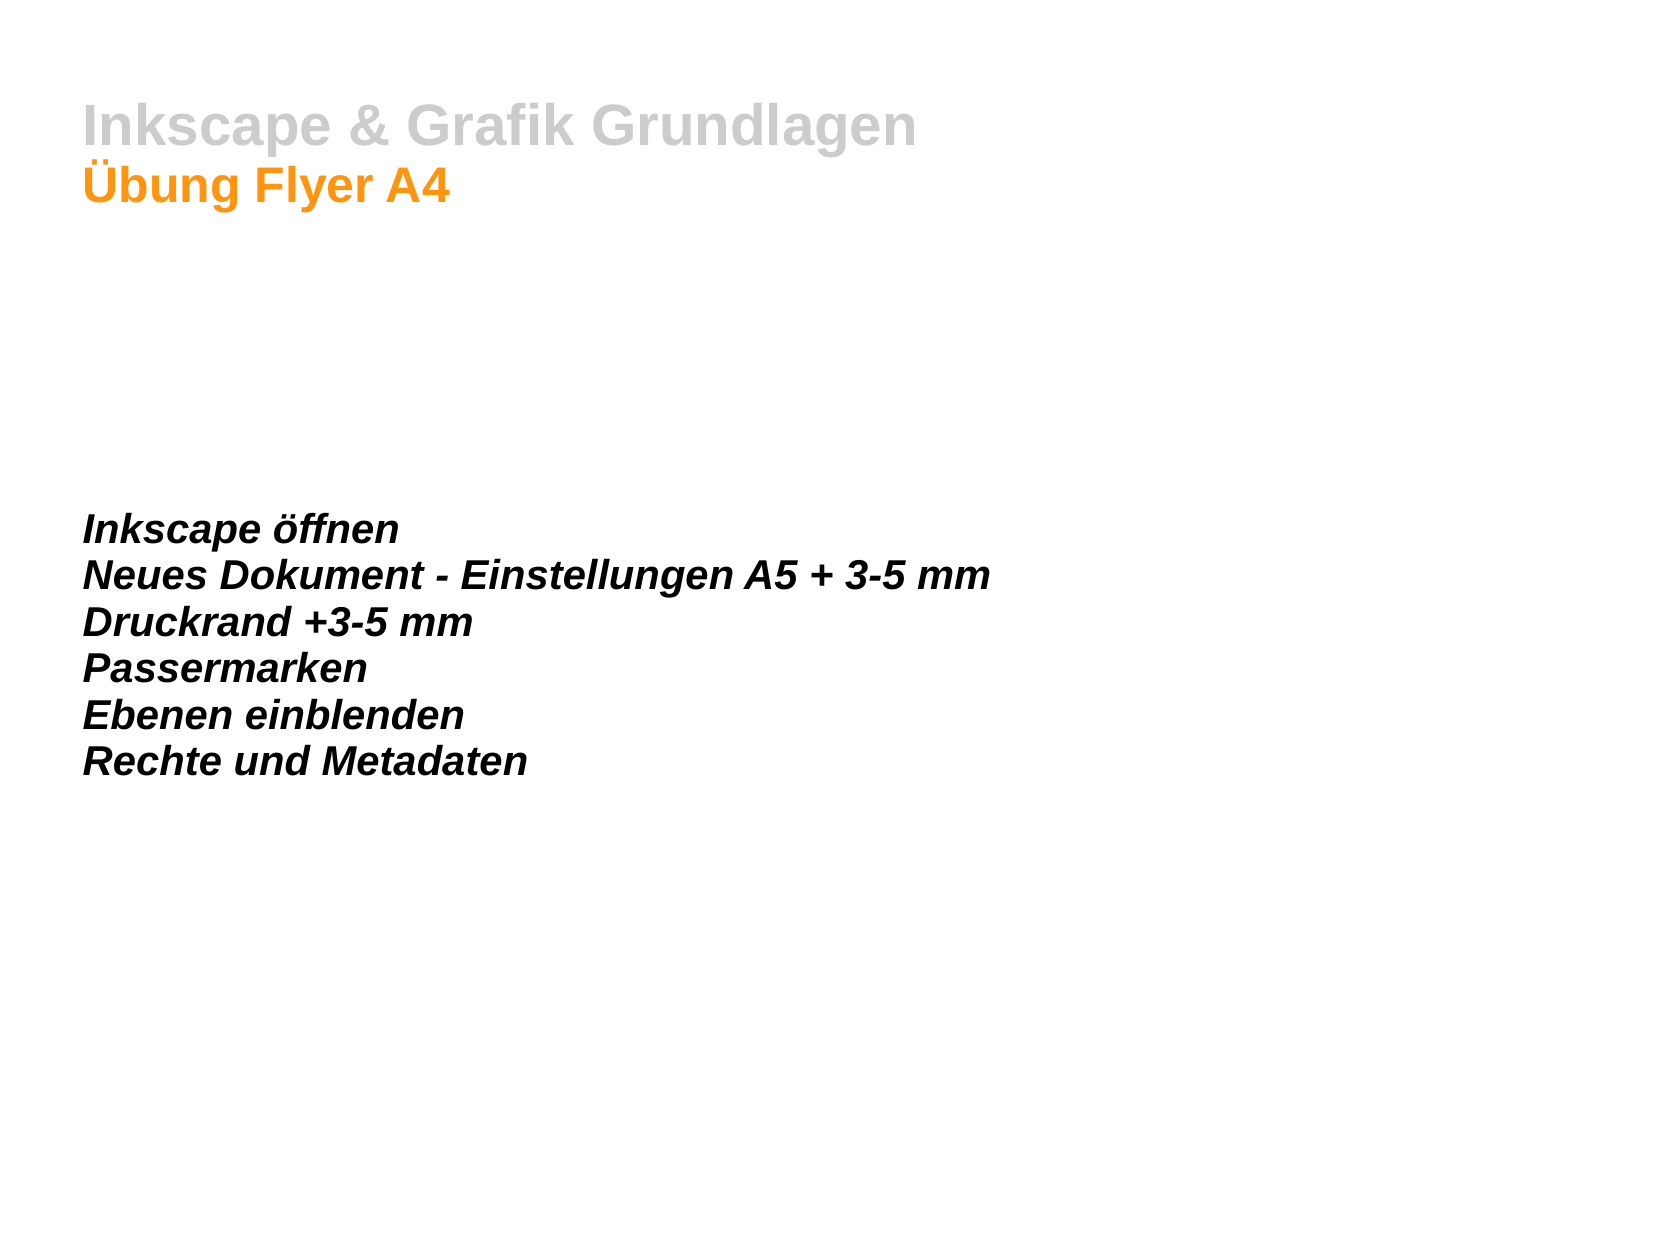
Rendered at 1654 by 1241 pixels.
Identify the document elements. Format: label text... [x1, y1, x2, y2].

title Inkscape & Grafik Grundlagen Übung Flyer A4 [82, 49, 1571, 257]
subtitle Inkscape öffnen Neues Dokument - Einstellungen A5 + 3-5 mm Druckrand +3-5 mm Passermarken Ebenen einblenden Rechte und Metadaten [82, 297, 1571, 1132]
